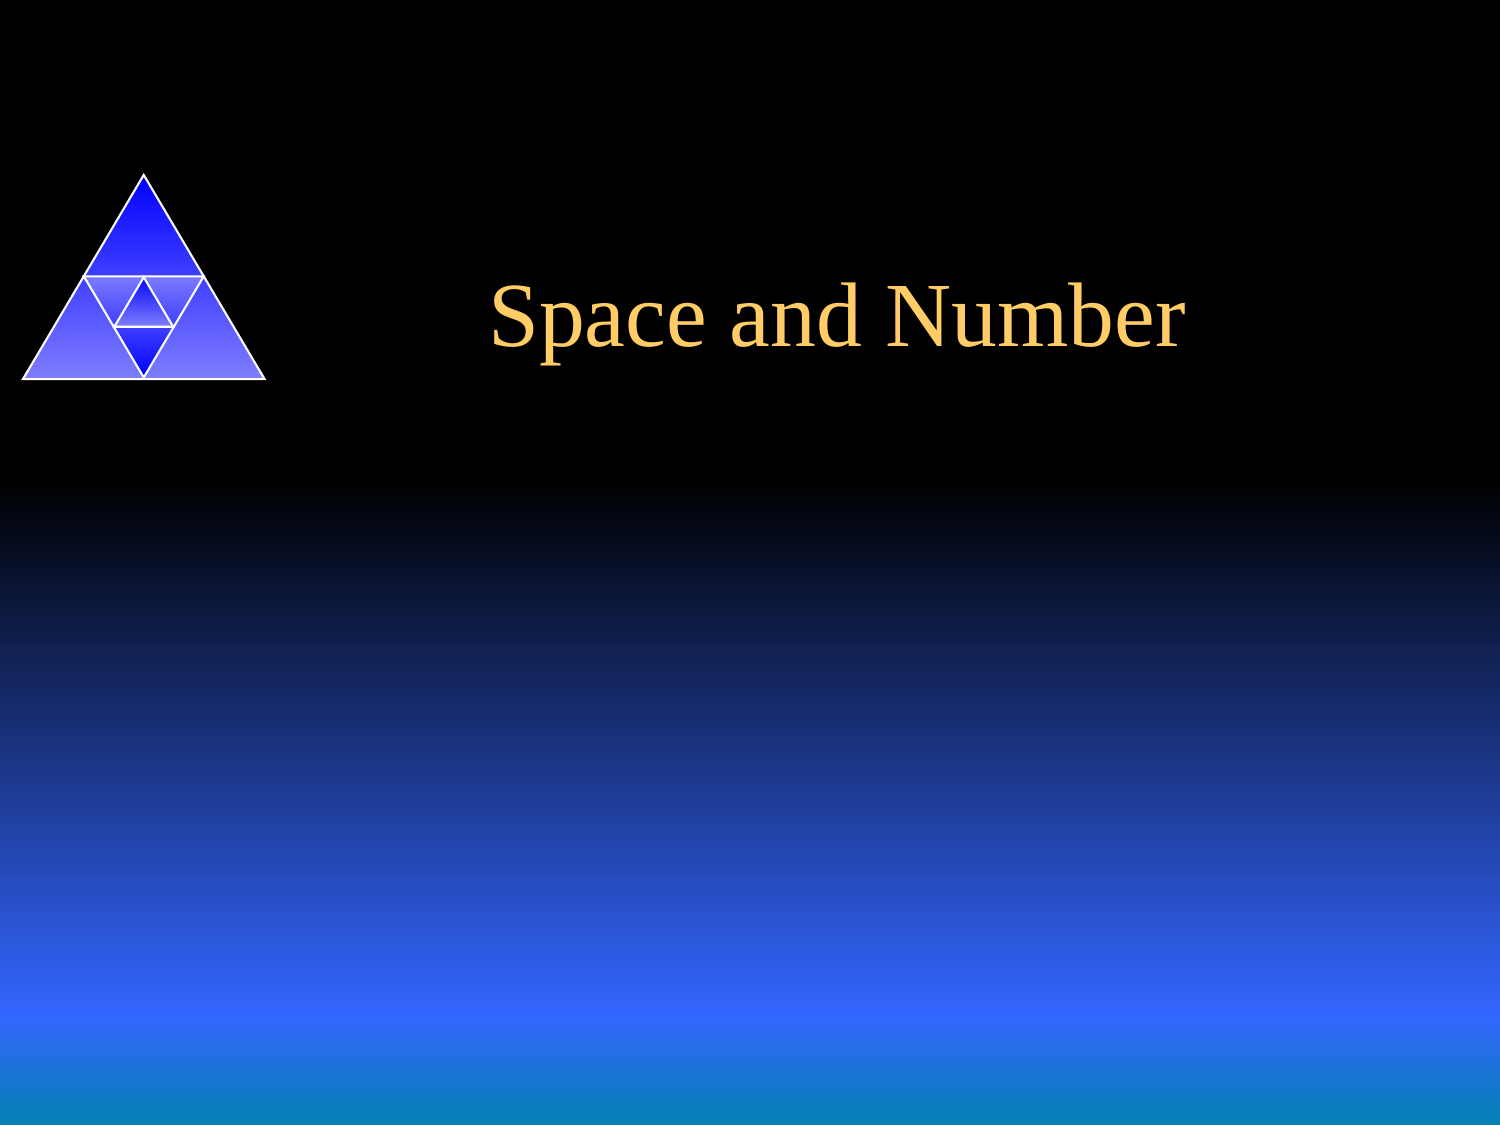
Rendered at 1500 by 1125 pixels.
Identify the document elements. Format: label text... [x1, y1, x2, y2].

title Space and Number [287, 185, 1388, 374]
